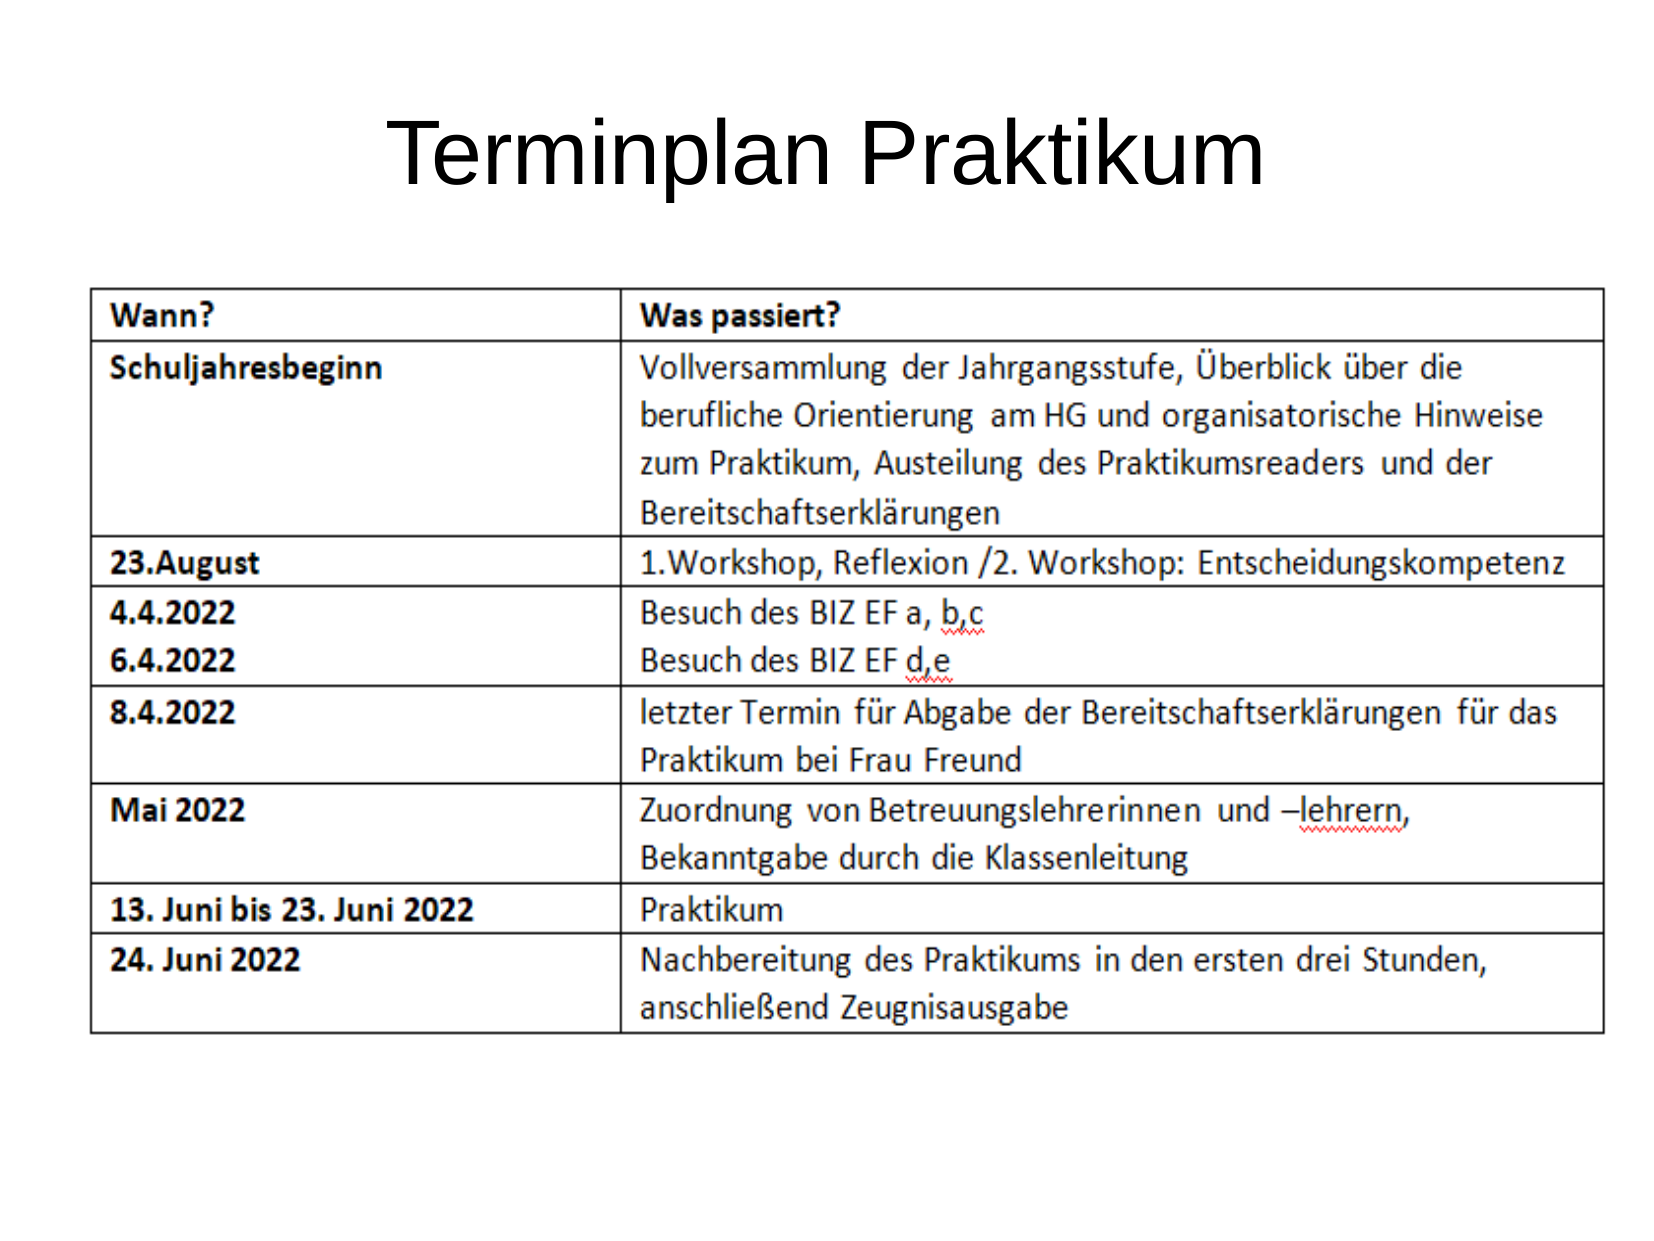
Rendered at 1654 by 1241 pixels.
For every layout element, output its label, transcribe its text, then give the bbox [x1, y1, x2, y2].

title Terminplan Praktikum [82, 49, 1571, 257]
picture [59, 271, 1619, 1052]
